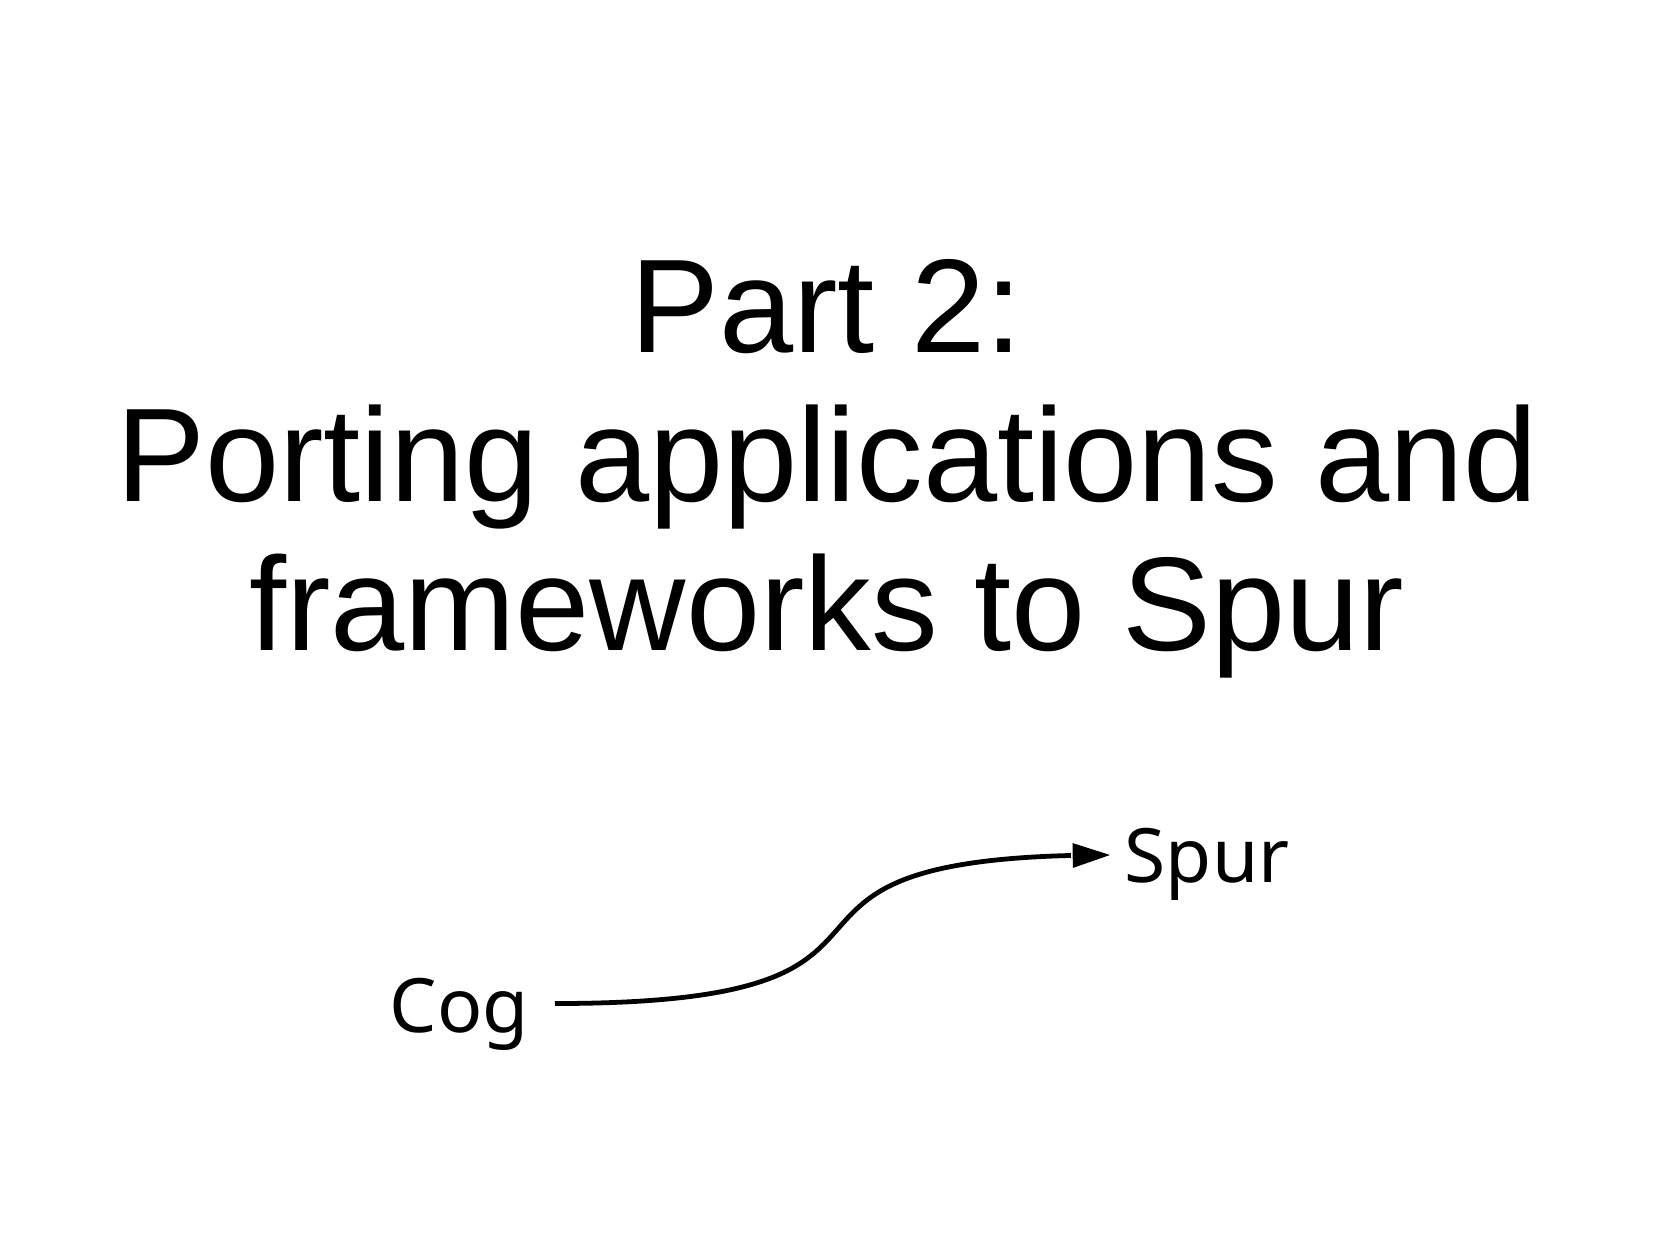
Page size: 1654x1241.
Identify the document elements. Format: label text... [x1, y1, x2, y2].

text_box Cog [375, 945, 556, 1051]
subtitle Part 2: Porting applications and frameworks to Spur [82, 49, 1571, 1010]
text_box Spur [1110, 795, 1351, 916]
